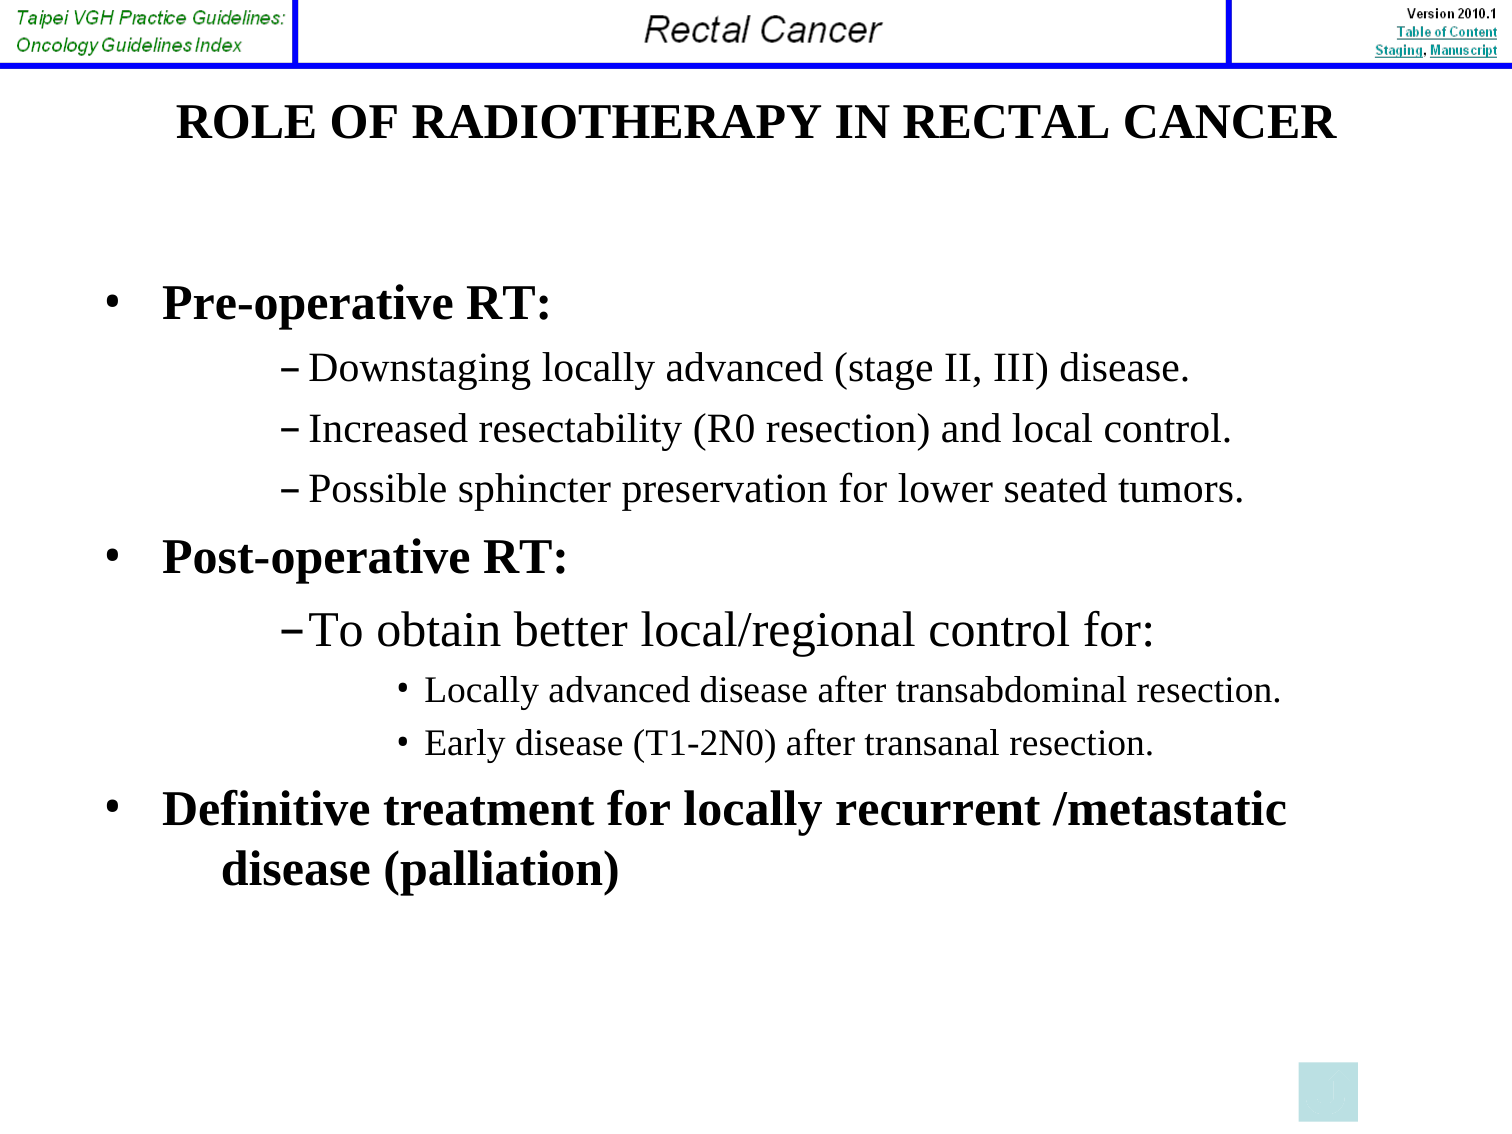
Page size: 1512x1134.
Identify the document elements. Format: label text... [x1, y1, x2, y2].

list Pre-operative RT: Downstaging locally advanced (stage II, III) disease. Increased resectability (R0 resection) and local control. Possible sphincter preservation for lower seated tumors. Post-operative RT: To obtain better local/regional control for: Locally advanced disease after transabdominal resection. Early disease (T1-2N0) after transanal resection. Definitive treatment for locally recurrent /metastatic disease (palliation) [87, 262, 1436, 993]
title Role of radiotherapy in rectal cancer [0, 70, 1512, 166]
